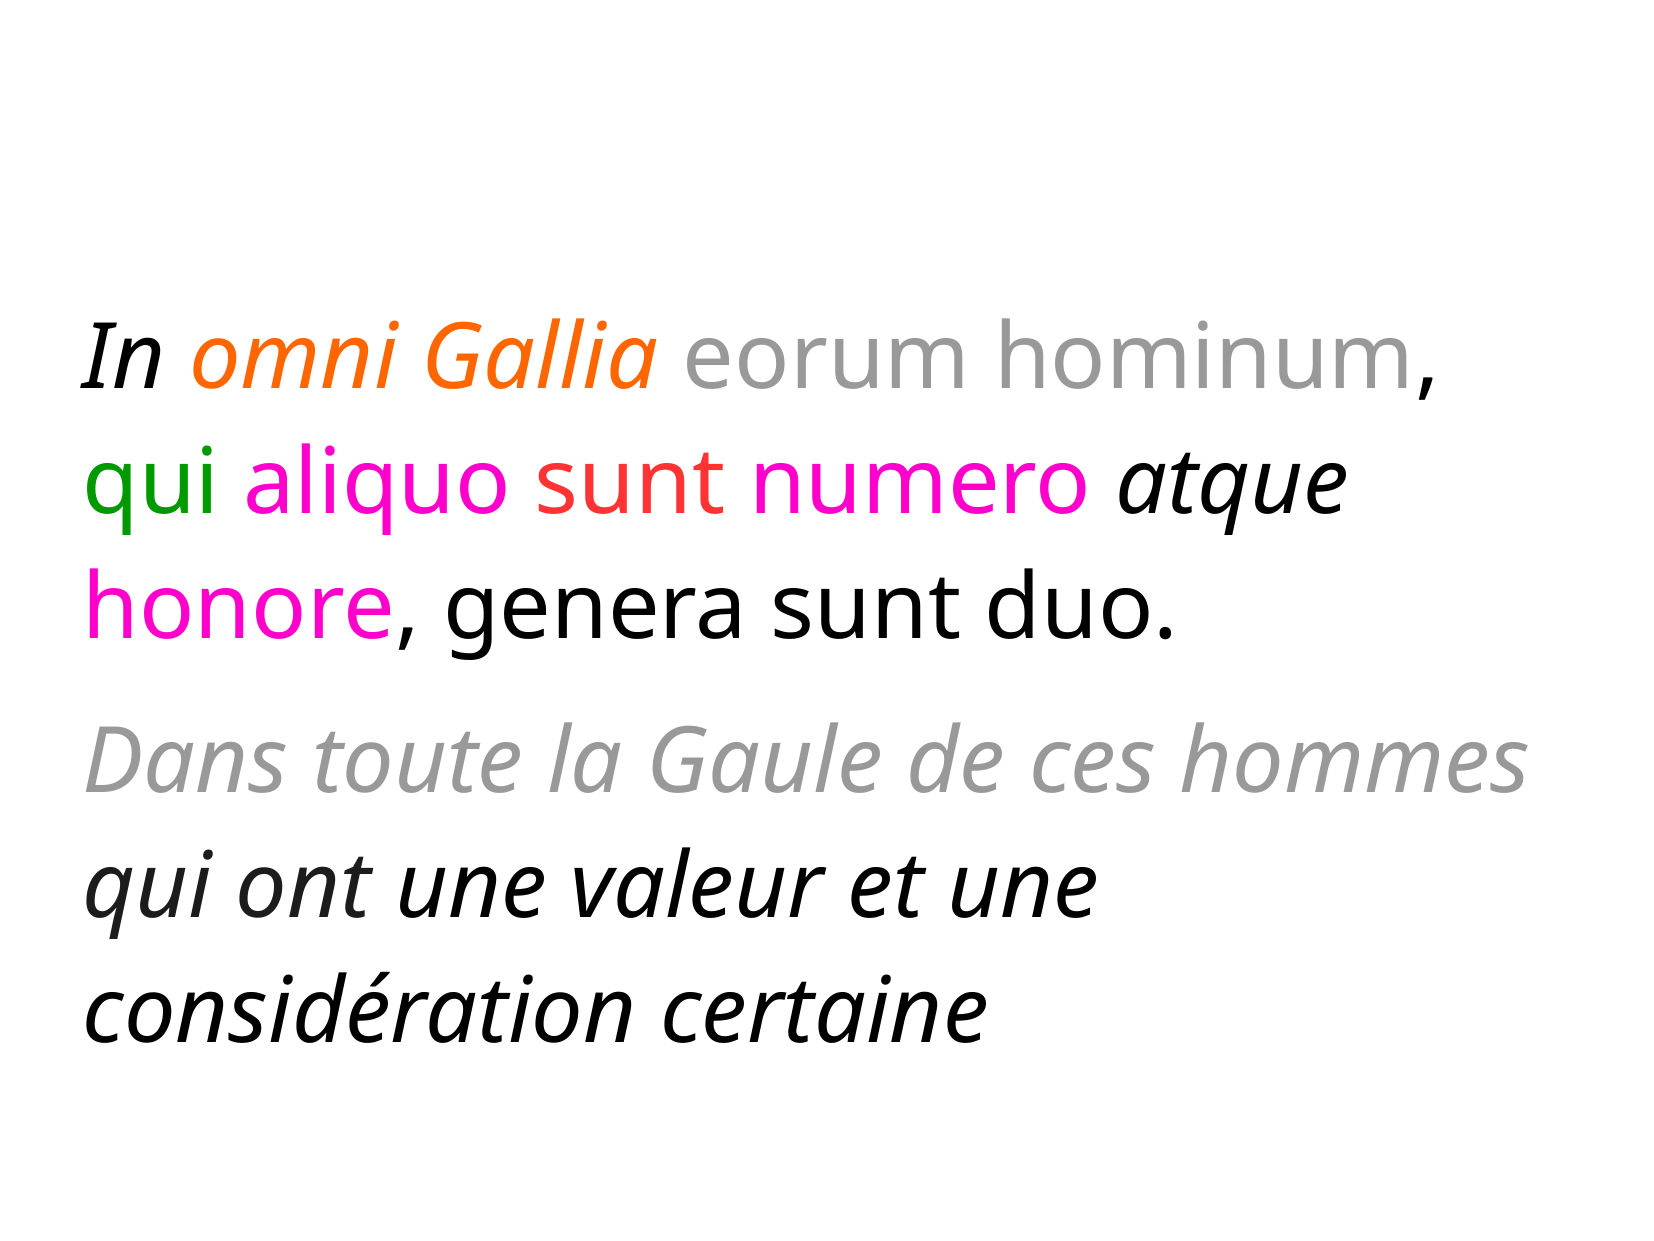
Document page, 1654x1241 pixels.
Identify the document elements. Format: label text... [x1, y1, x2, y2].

list In omni Gallia eorum hominum, qui aliquo sunt numero atque honore, genera sunt duo. Dans toute la Gaule de ces hommes qui ont une valeur et une considération certaine [82, 290, 1571, 1109]
